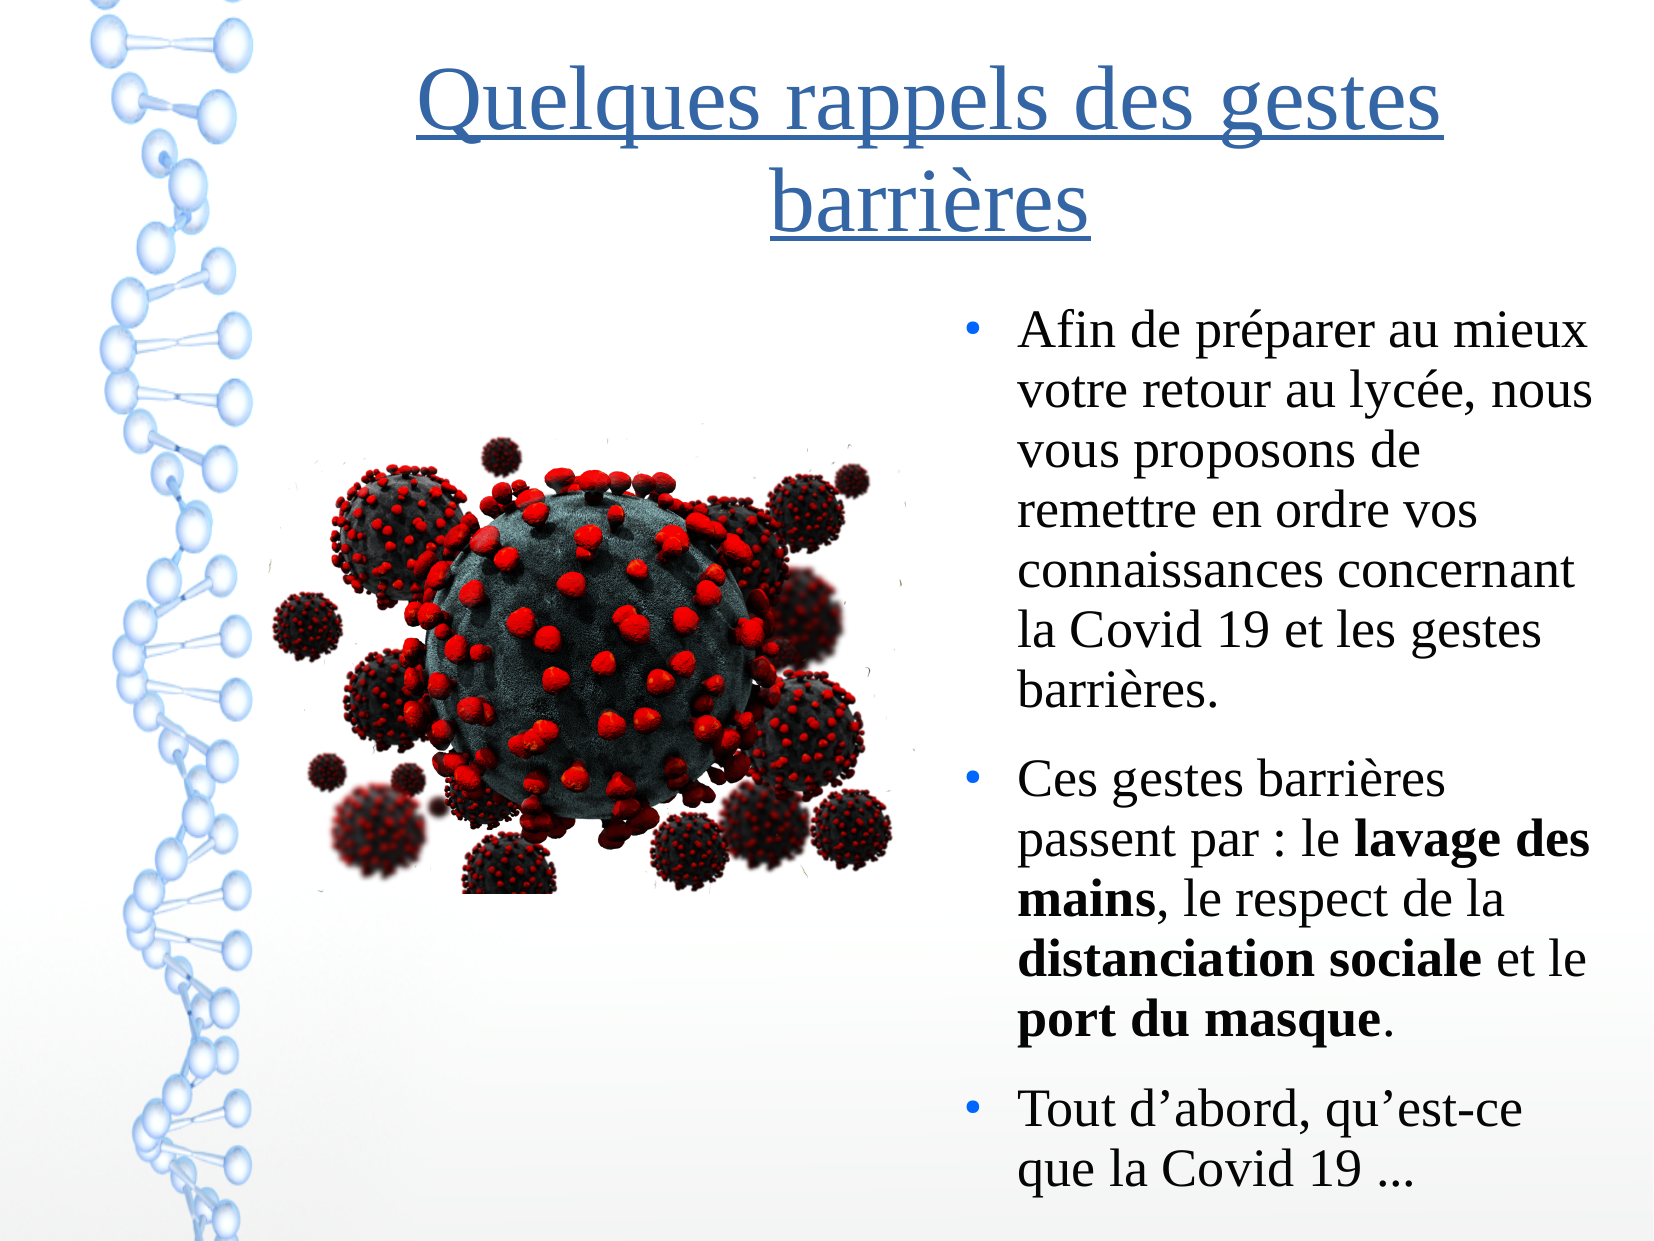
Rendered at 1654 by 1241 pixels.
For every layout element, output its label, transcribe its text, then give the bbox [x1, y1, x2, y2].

list Afin de préparer au mieux votre retour au lycée, nous vous proposons de remettre en ordre vos connaissances concernant la Covid 19 et les gestes barrières. Ces gestes barrières passent par : le lavage des mains, le respect de la distanciation sociale et le port du masque. Tout d’abord, qu’est-ce que la Covid 19 ... [946, 299, 1595, 1019]
picture [0, 0, 1654, 1241]
title Quelques rappels des gestes barrières [265, 47, 1595, 252]
